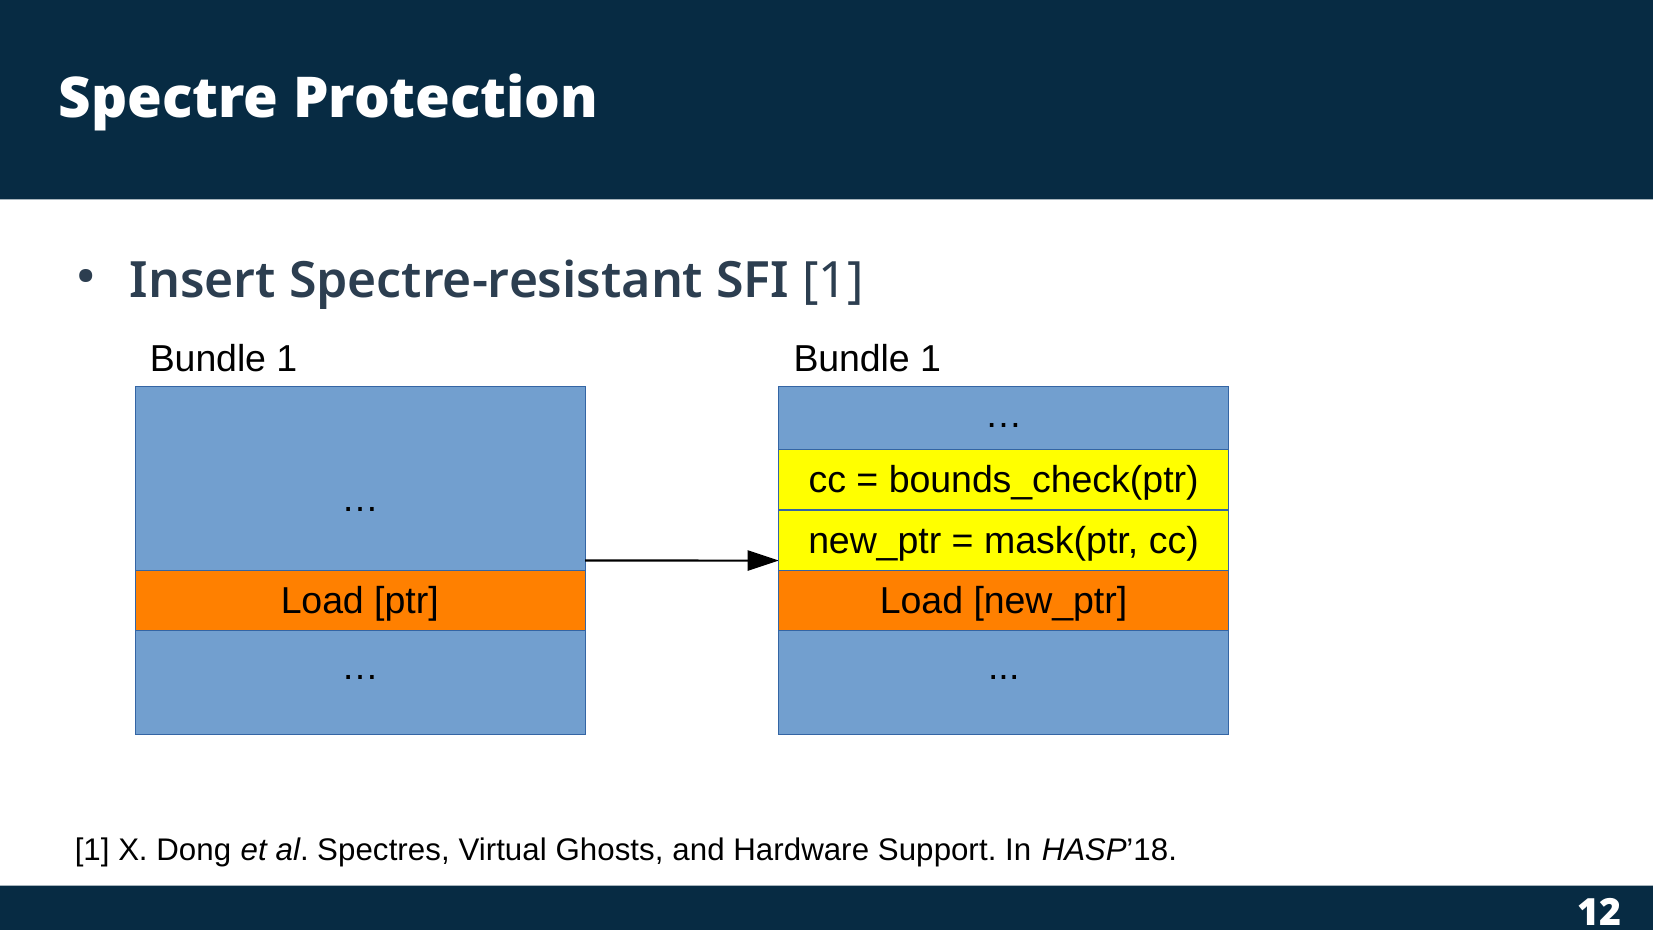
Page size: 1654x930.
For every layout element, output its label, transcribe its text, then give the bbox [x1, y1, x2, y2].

text_box Bundle 1 [778, 329, 956, 387]
list Insert Spectre-resistant SFI [1] [59, 243, 1051, 316]
text_box … ... [778, 386, 1229, 449]
text_box new_ptr = mask(ptr, cc) [778, 510, 1229, 571]
text_box … … [135, 631, 586, 735]
text_box Load [ptr] [135, 570, 586, 631]
text_box cc = bounds_check(ptr) [778, 449, 1229, 510]
text_box Load [new_ptr] [778, 571, 1229, 631]
text_box … … [135, 386, 586, 570]
text_box [1] X. Dong et al. Spectres, Virtual Ghosts, and Hardware Support. In HASP’18. [60, 825, 1193, 875]
text_box … ... [778, 631, 1229, 735]
title Spectre Protection [58, 36, 1594, 155]
text_box Bundle 1 [135, 329, 313, 387]
